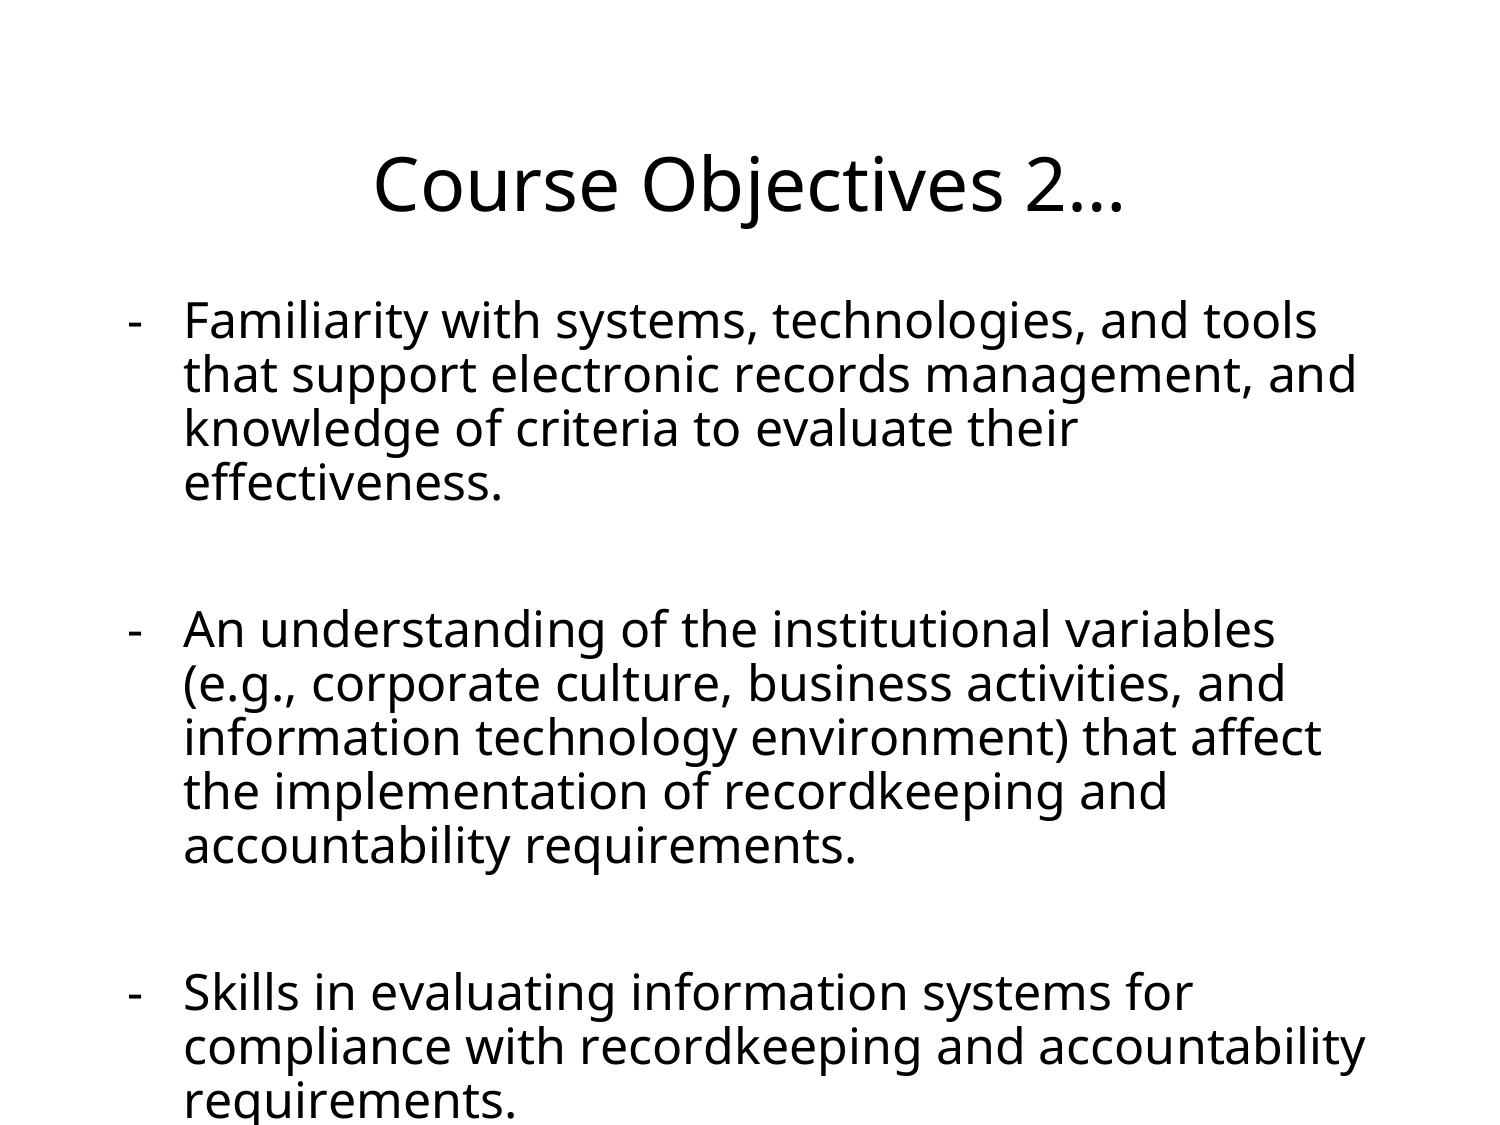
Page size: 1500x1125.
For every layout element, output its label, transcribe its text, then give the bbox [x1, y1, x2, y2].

title Course Objectives 2… [112, 87, 1388, 276]
list Familiarity with systems, technologies, and tools that support electronic records management, and knowledge of criteria to evaluate their effectiveness. An understanding of the institutional variables (e.g., corporate culture, business activities, and information technology environment) that affect the implementation of recordkeeping and accountability requirements. Skills in evaluating information systems for compliance with recordkeeping and accountability requirements. [112, 287, 1388, 1125]
